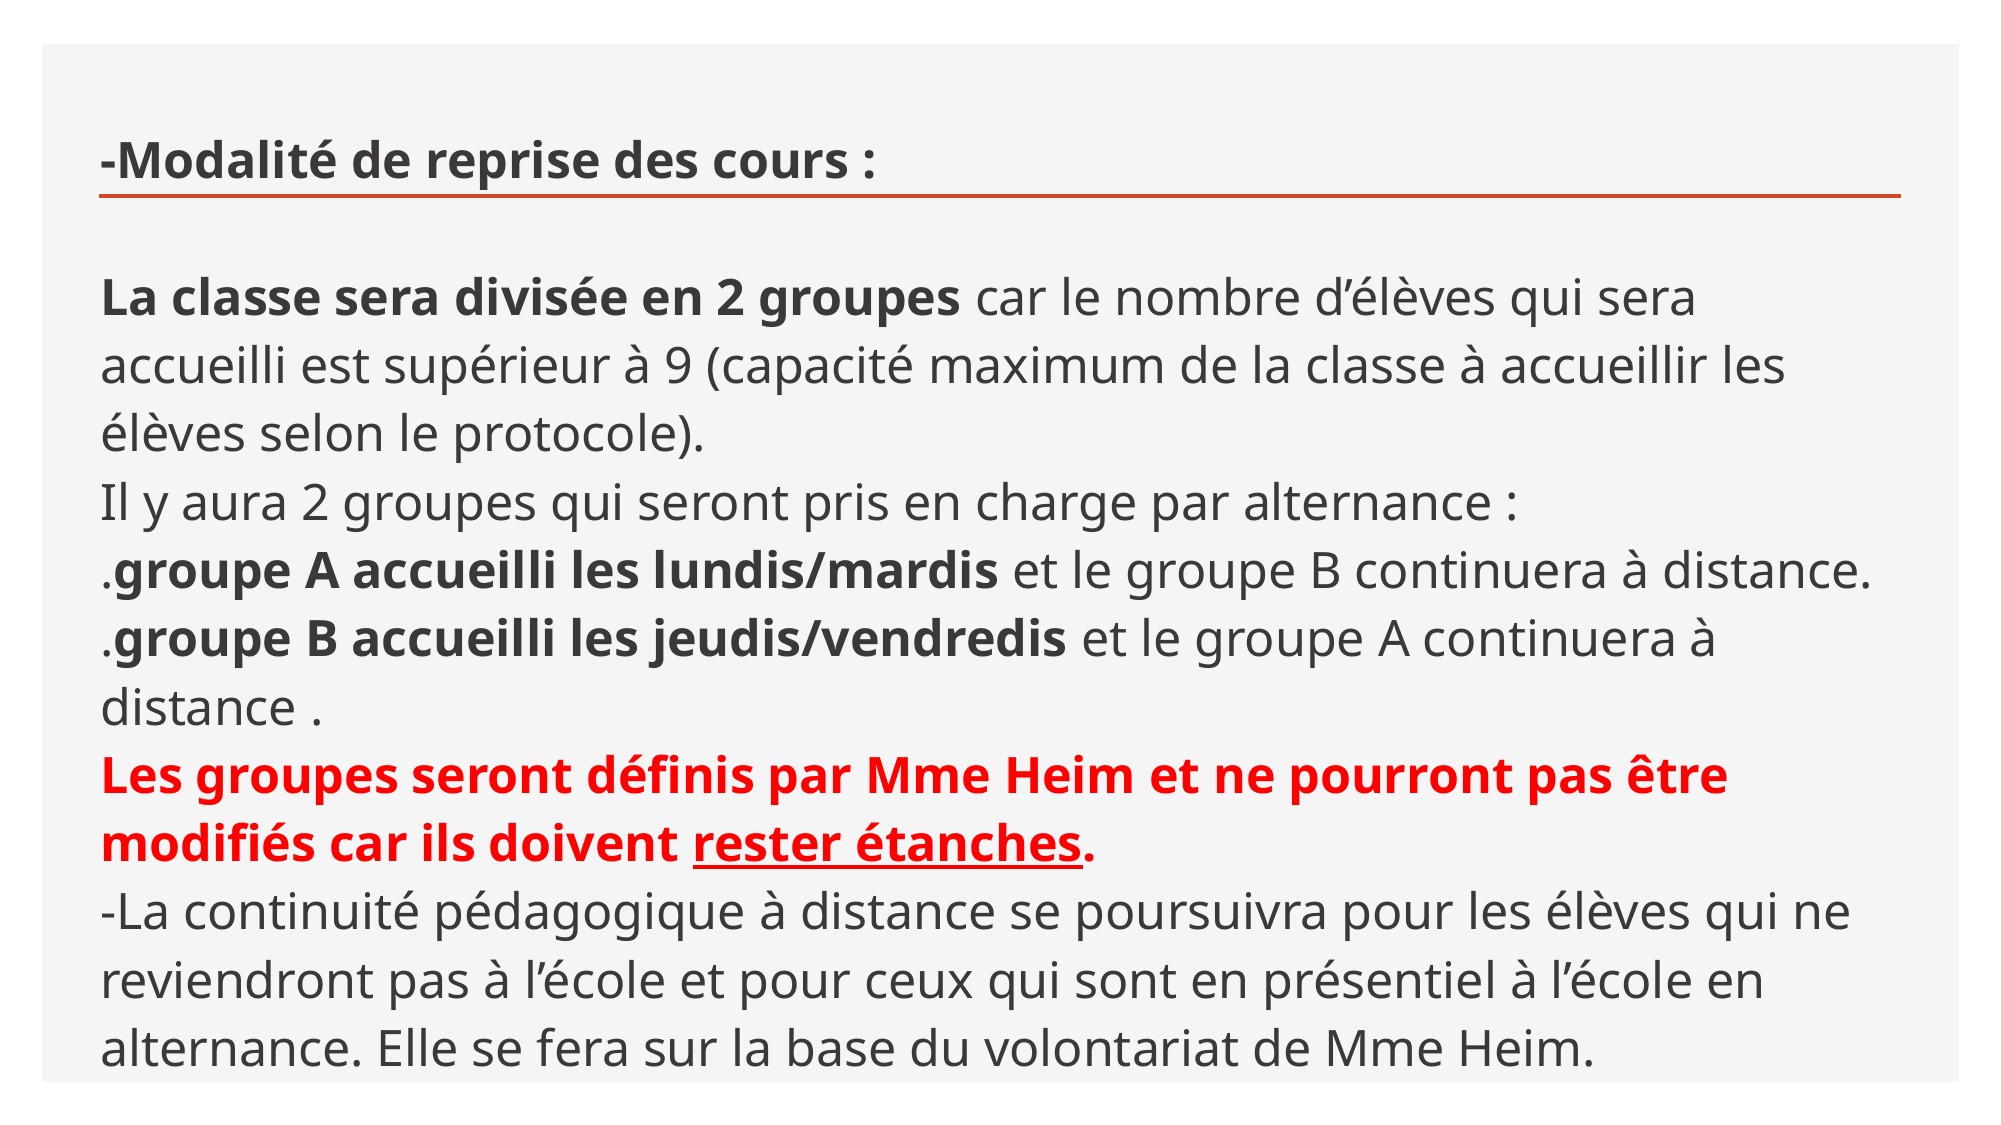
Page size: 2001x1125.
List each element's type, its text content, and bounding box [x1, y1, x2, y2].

title -Modalité de reprise des cours : La classe sera divisée en 2 groupes car le nombre d’élèves qui sera accueilli est supérieur à 9 (capacité maximum de la classe à accueillir les élèves selon le protocole). Il y aura 2 groupes qui seront pris en charge par alternance : .groupe A accueilli les lundis/mardis et le groupe B continuera à distance. .groupe B accueilli les jeudis/vendredis et le groupe A continuera à distance . Les groupes seront définis par Mme Heim et ne pourront pas être modifiés car ils doivent rester étanches. -La continuité pédagogique à distance se poursuivra pour les élèves qui ne reviendront pas à l’école et pour ceux qui sont en présentiel à l’école en alternance. Elle se fera sur la base du volontariat de Mme Heim. [85, 52, 1898, 1125]
